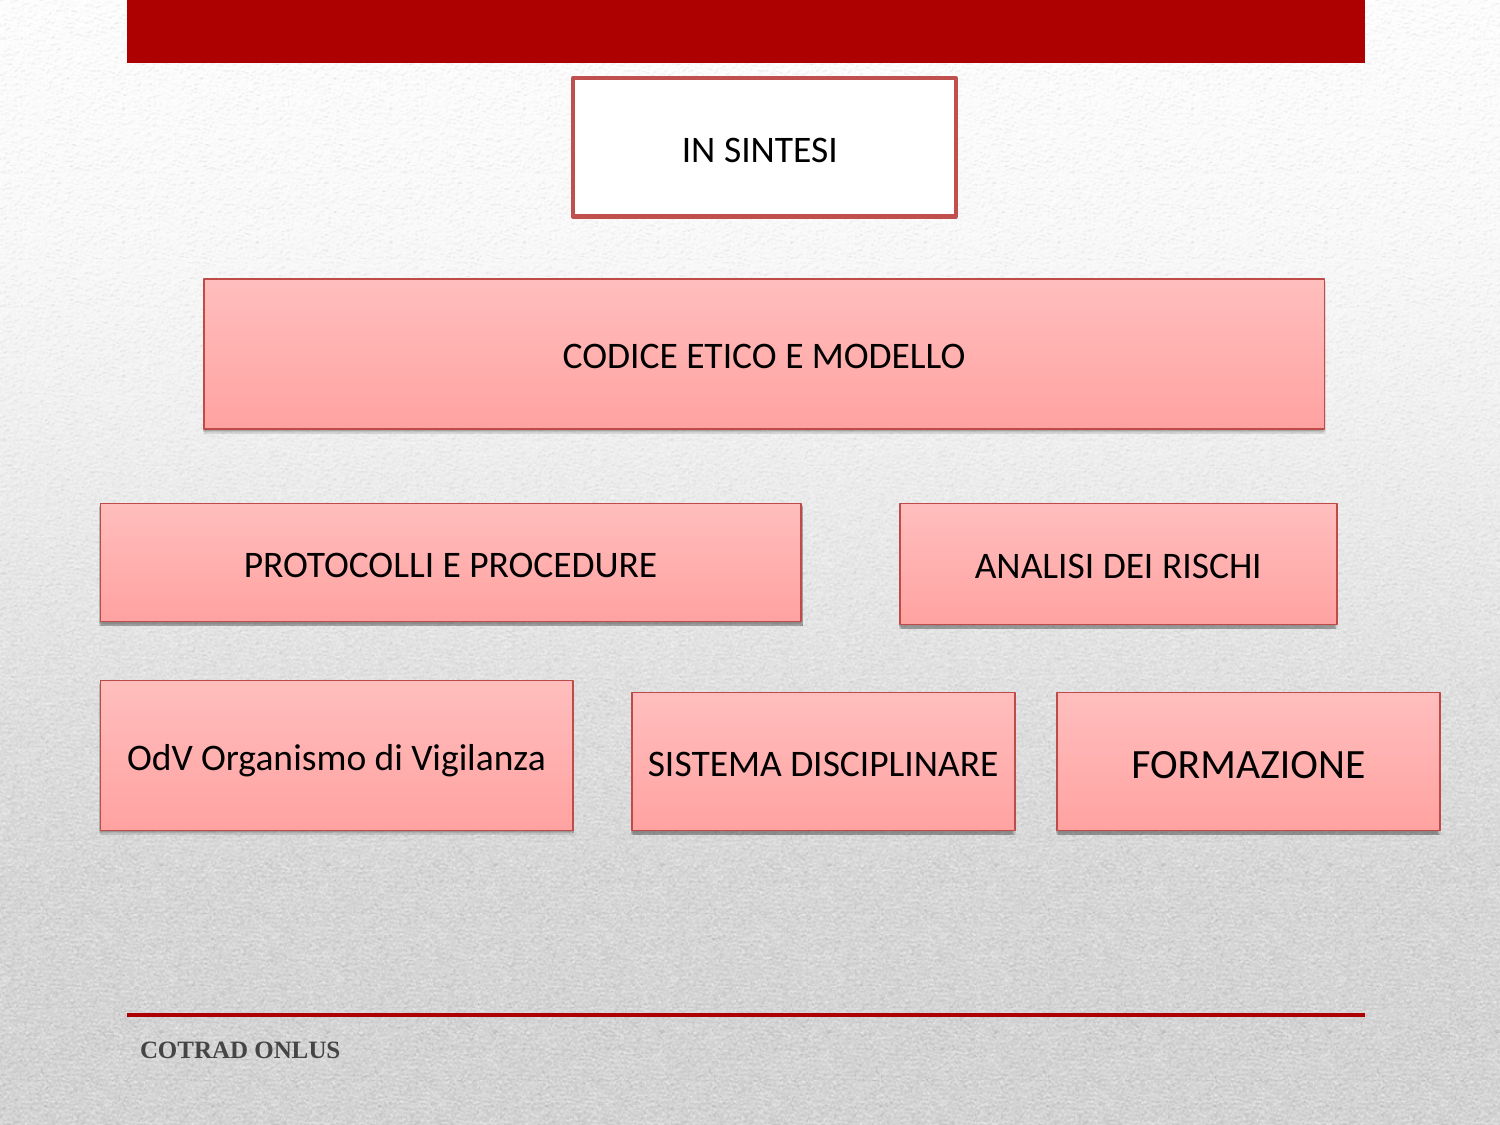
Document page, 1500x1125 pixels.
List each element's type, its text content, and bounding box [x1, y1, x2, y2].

text_box OdV Organismo di Vigilanza [100, 681, 573, 831]
text_box FORMAZIONE [1057, 692, 1440, 831]
text_box PROTOCOLLI E PROCEDURE [100, 503, 801, 622]
text_box IN SINTESI [573, 78, 956, 216]
list [125, 78, 1483, 965]
text_box ANALISI DEI RISCHI [900, 503, 1337, 624]
text_box SISTEMA DISCIPLINARE [632, 692, 1015, 831]
text_box CODICE ETICO E MODELLO [204, 279, 1324, 429]
text_box COTRAD ONLUS [125, 1018, 925, 1079]
